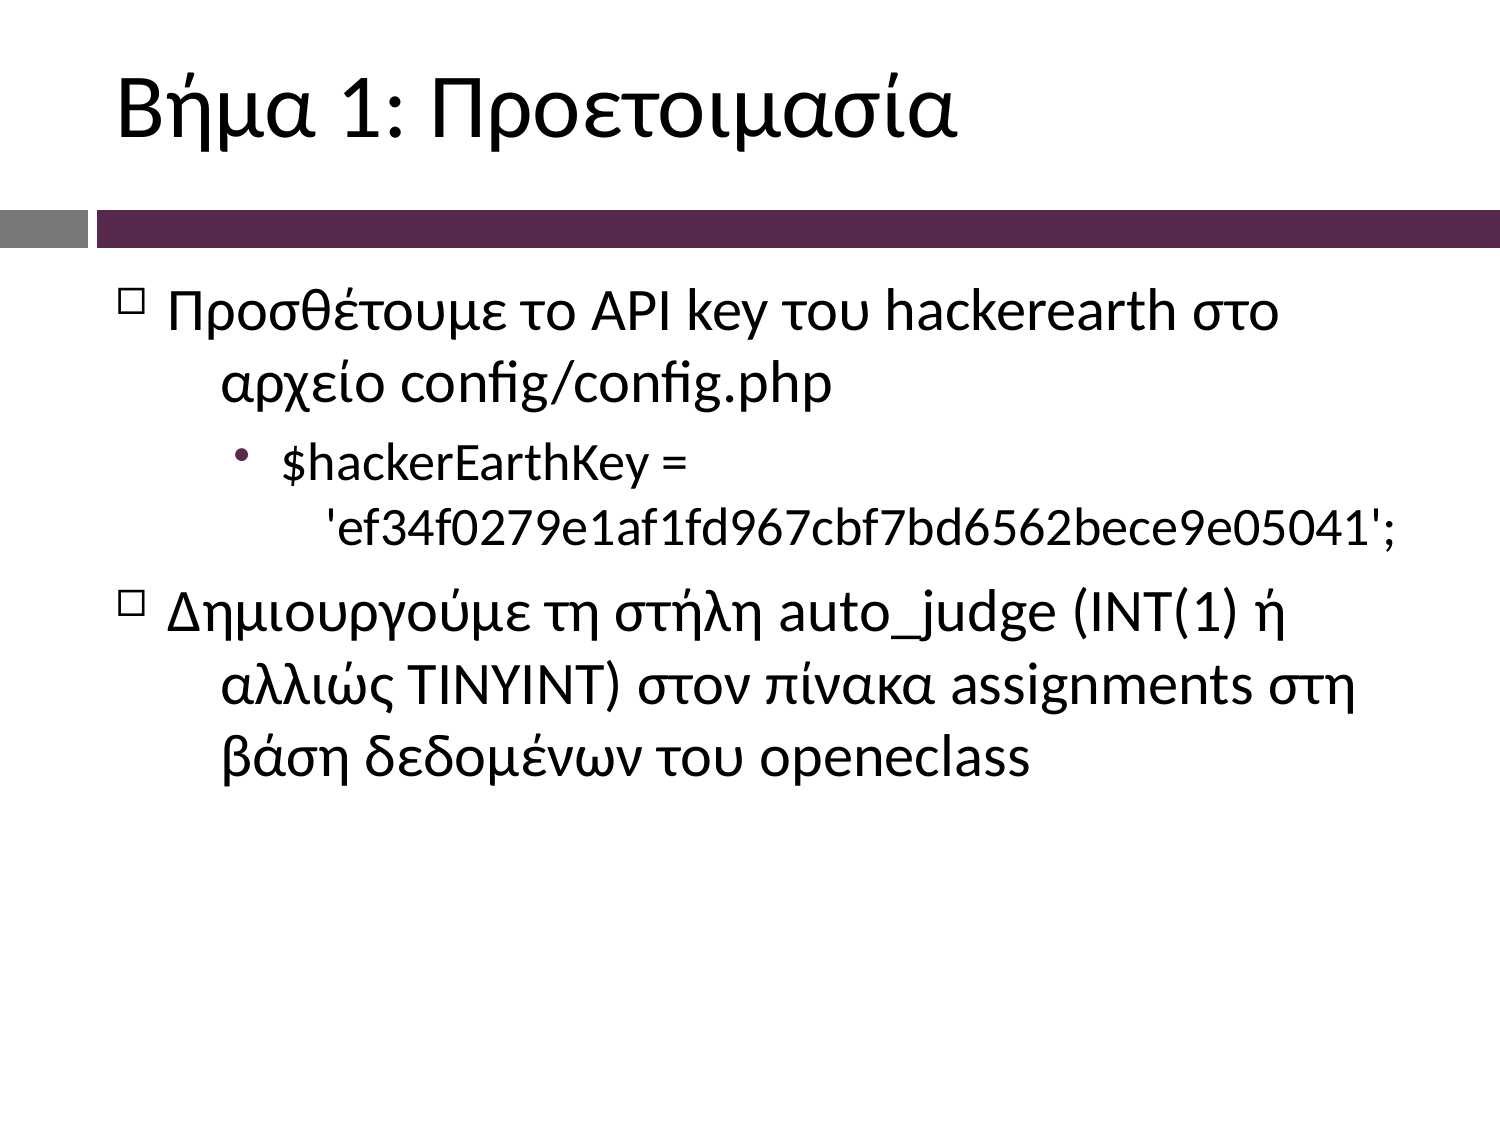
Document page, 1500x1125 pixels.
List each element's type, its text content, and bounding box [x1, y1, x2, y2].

list Προσθέτουμε το API key του hackerearth στο αρχείο config/config.php $hackerEarthKey = 'ef34f0279e1af1fd967cbf7bd6562bece9e05041'; Δημιουργούμε τη στήλη auto_judge (INT(1) ή αλλιώς TINYINT) στον πίνακα assignments στη βάση δεδομένων του openeclass [100, 262, 1438, 1000]
title Βήμα 1: Προετοιμασία [100, 19, 1438, 182]
